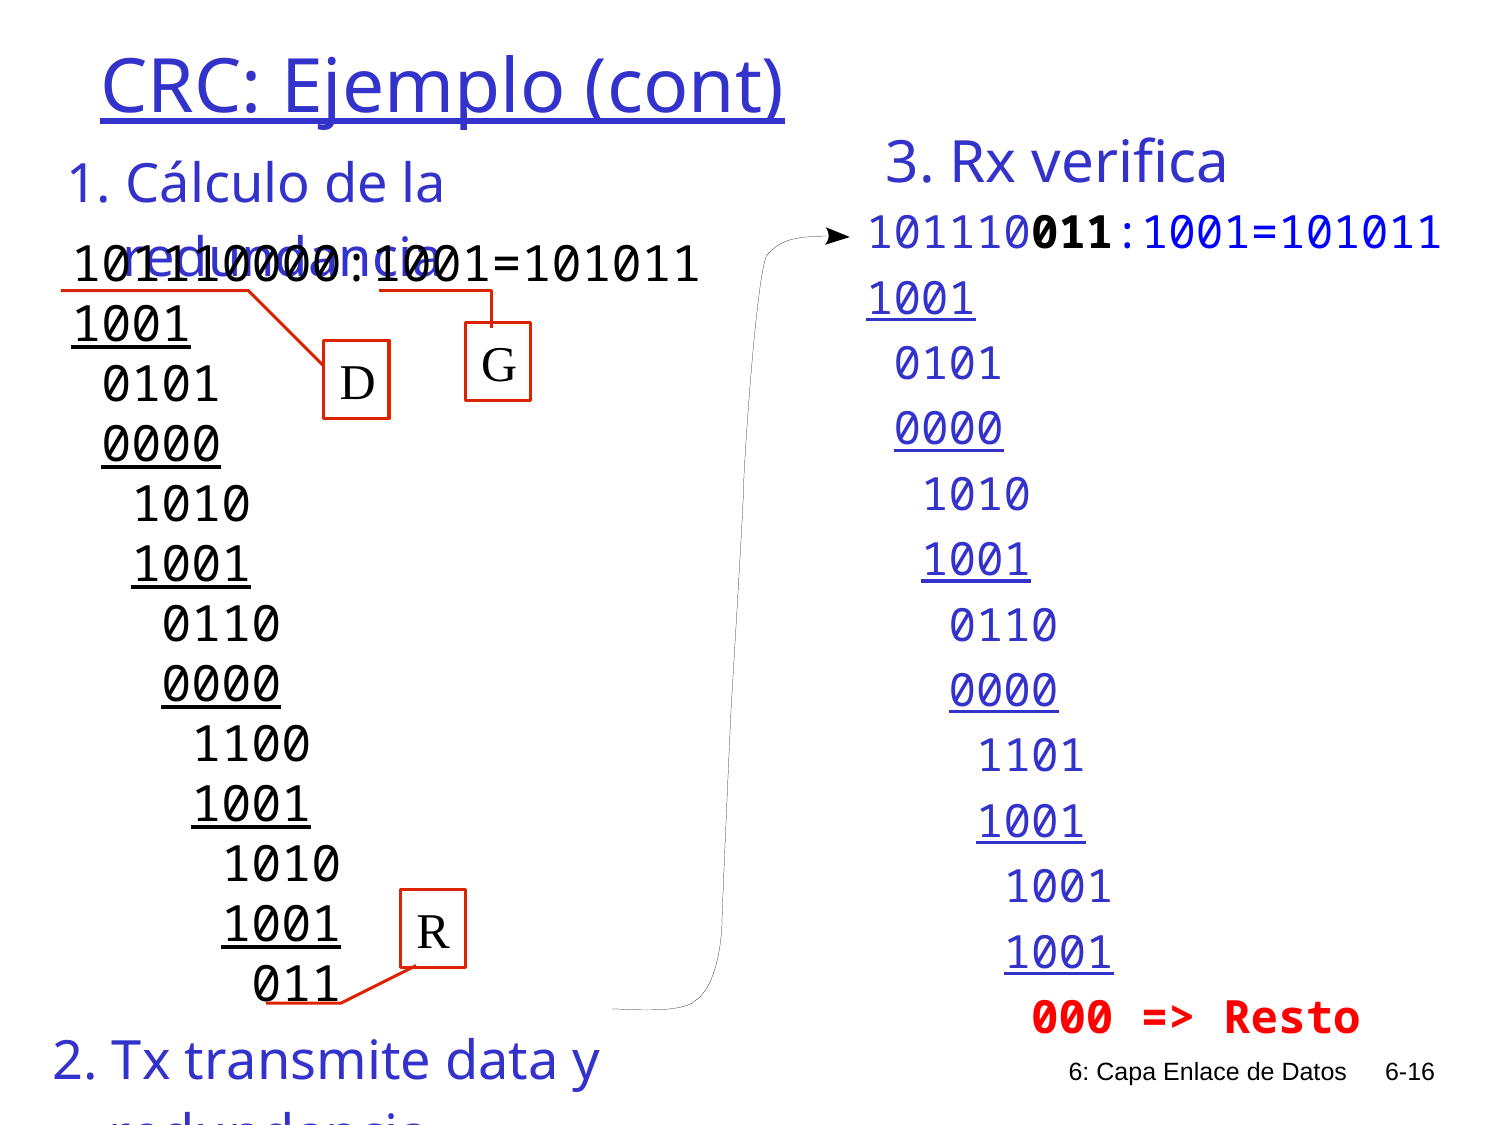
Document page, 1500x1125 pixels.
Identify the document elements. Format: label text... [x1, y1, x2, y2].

list 1. Cálculo de la redundancia [51, 137, 758, 236]
text_box 101110000:1001=101011 1001 0101 0000 1010 1001 0110 0000 1100 1001 1010 1001 011 [56, 223, 732, 1014]
text_box 3. Rx verifica [871, 115, 1500, 196]
text_box R [400, 889, 466, 968]
title CRC: Ejemplo (cont) [85, 0, 1361, 178]
text_box G [465, 322, 531, 401]
text_box 101110011:1001=101011 1001 0101 0000 1010 1001 0110 0000 1101 1001 1001 1001 000 => Resto [832, 195, 1500, 983]
text_box D [323, 340, 389, 419]
list 2. Tx transmite data y redundancia [37, 1014, 907, 1113]
